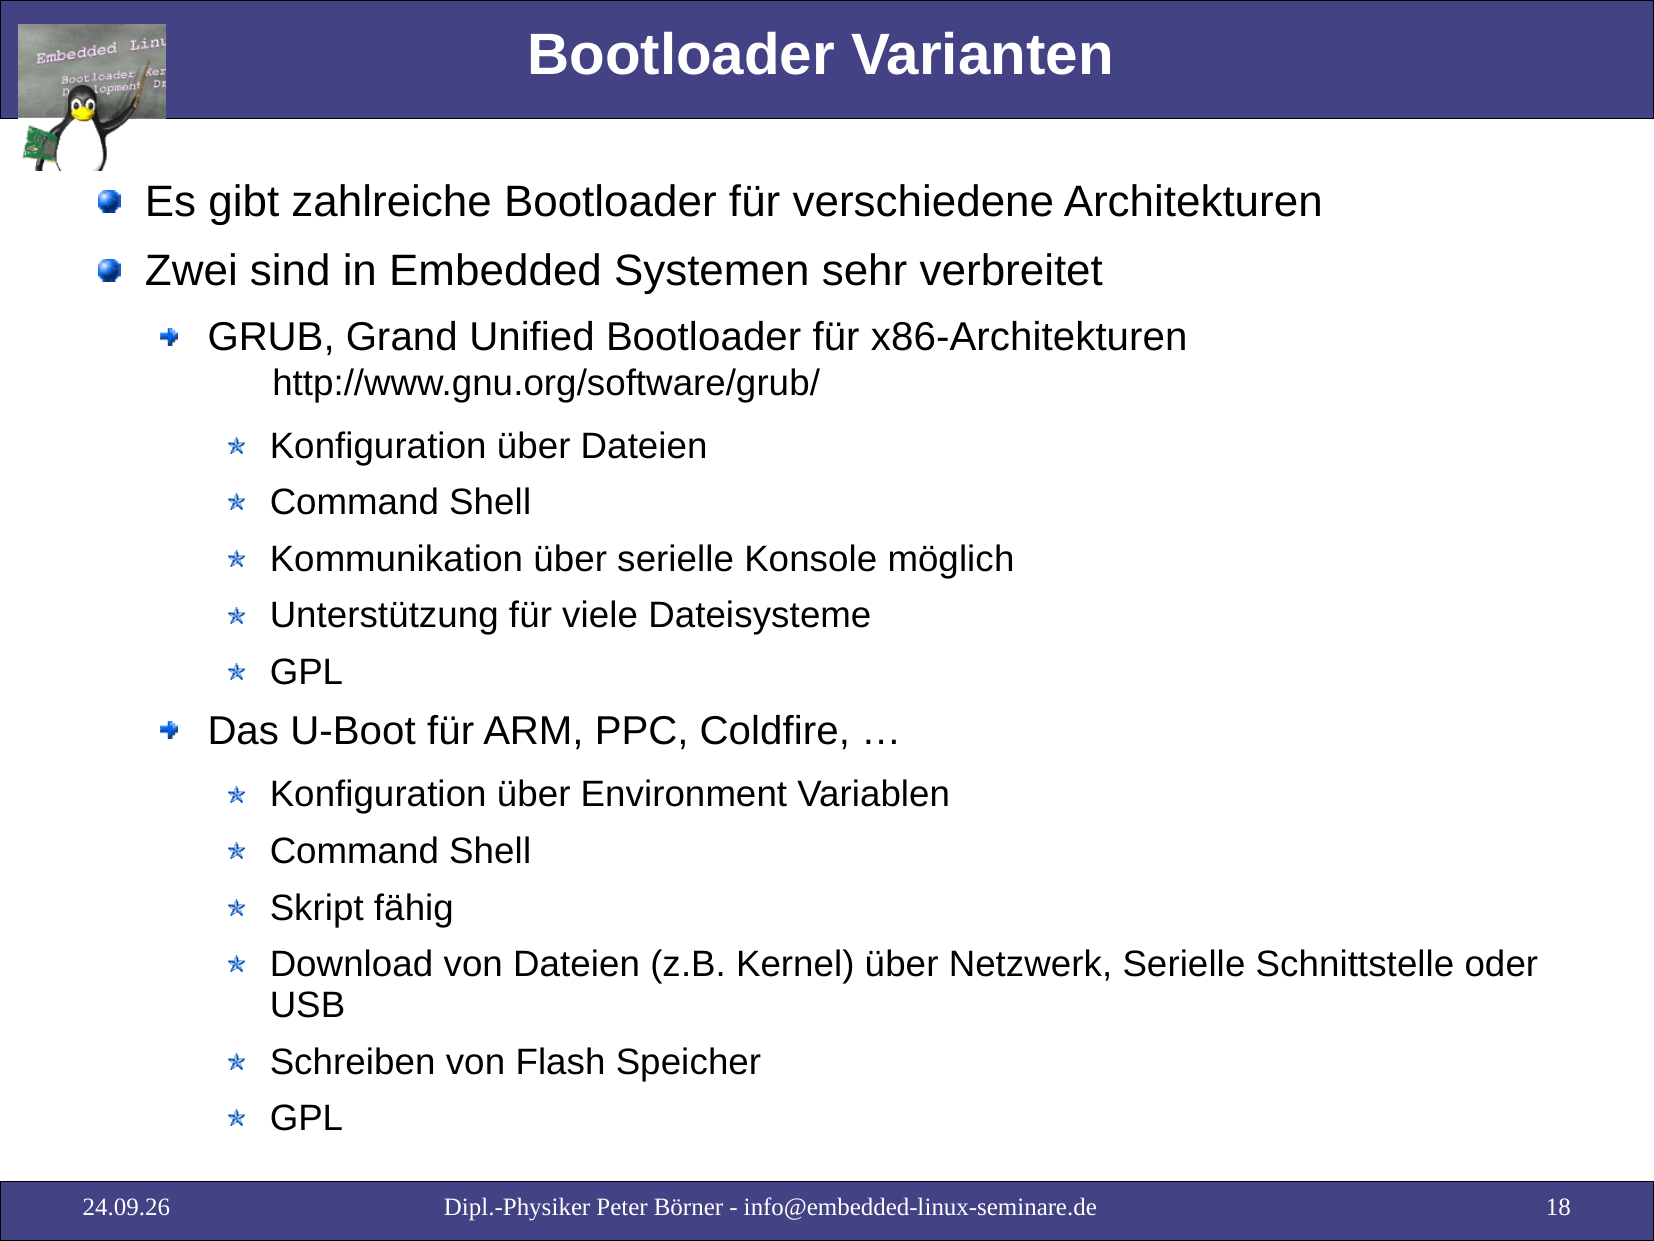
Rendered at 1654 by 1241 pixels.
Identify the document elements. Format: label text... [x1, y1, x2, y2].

list Es gibt zahlreiche Bootloader für verschiedene Architekturen Zwei sind in Embedded Systemen sehr verbreitet GRUB, Grand Unified Bootloader für x86-Architekturen http://www.gnu.org/software/grub/ Konfiguration über Dateien Command Shell Kommunikation über serielle Konsole möglich Unterstützung für viele Dateisysteme GPL Das U-Boot für ARM, PPC, Coldfire, … Konfiguration über Environment Variablen Command Shell Skript fähig Download von Dateien (z.B. Kernel) über Netzwerk, Serielle Schnittstelle oder USB Schreiben von Flash Speicher GPL [82, 177, 1571, 1149]
picture [18, 24, 166, 171]
title Bootloader Varianten [76, 19, 1565, 89]
